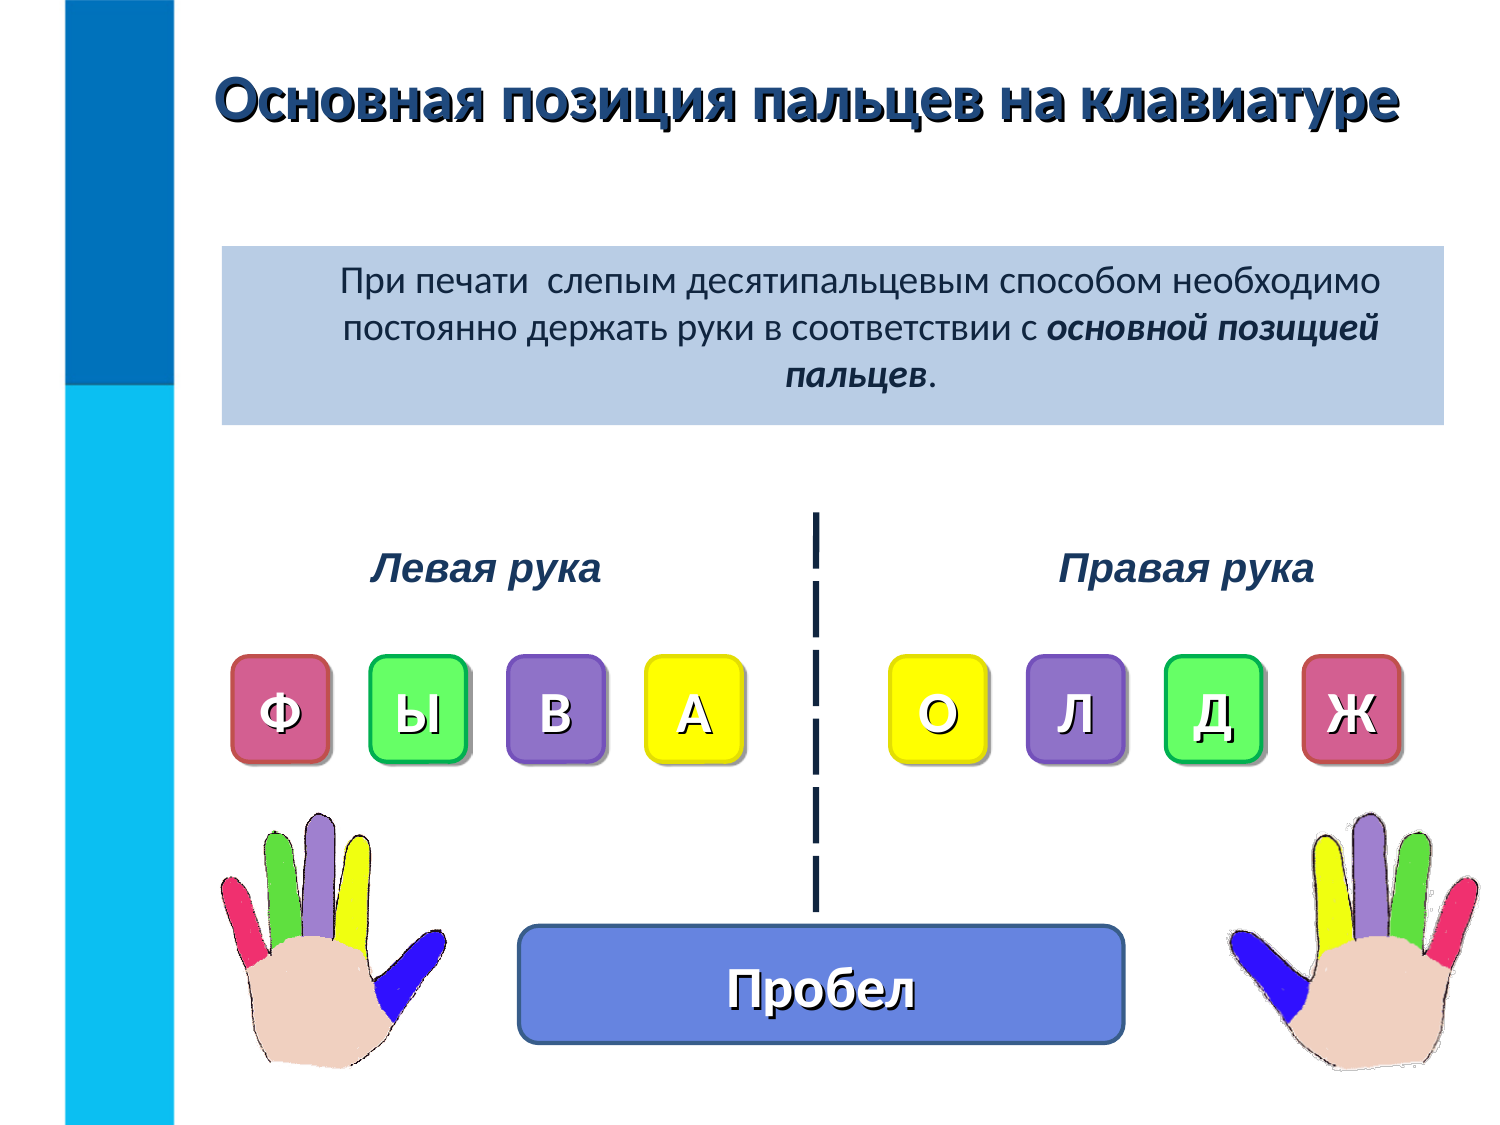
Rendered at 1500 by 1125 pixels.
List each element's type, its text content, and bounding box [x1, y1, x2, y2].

text_box Л [1028, 656, 1124, 762]
text_box Д [1165, 656, 1262, 762]
list При печати слепым десятипальцевым способом необходимо постоянно держать руки в соответствии с основной позицией пальцев. [1090, 246, 1444, 426]
picture [0, 0, 1500, 1125]
text_box Правая рука [1027, 533, 1347, 600]
text_box Ж [1303, 656, 1400, 762]
title Основная позиция пальцев на клавиатуре [199, 0, 1425, 188]
text_box Левая рука [349, 533, 625, 600]
text_box Ы [370, 656, 466, 762]
text_box Пробел [518, 925, 1124, 1044]
list При печати слепым десятипальцевым способом необходимо постоянно держать руки в соответствии с основной позицией пальцев. [221, 246, 421, 426]
text_box О [890, 656, 986, 762]
text_box Ф [232, 656, 329, 762]
text_box В [508, 656, 604, 762]
text_box А [646, 656, 742, 762]
